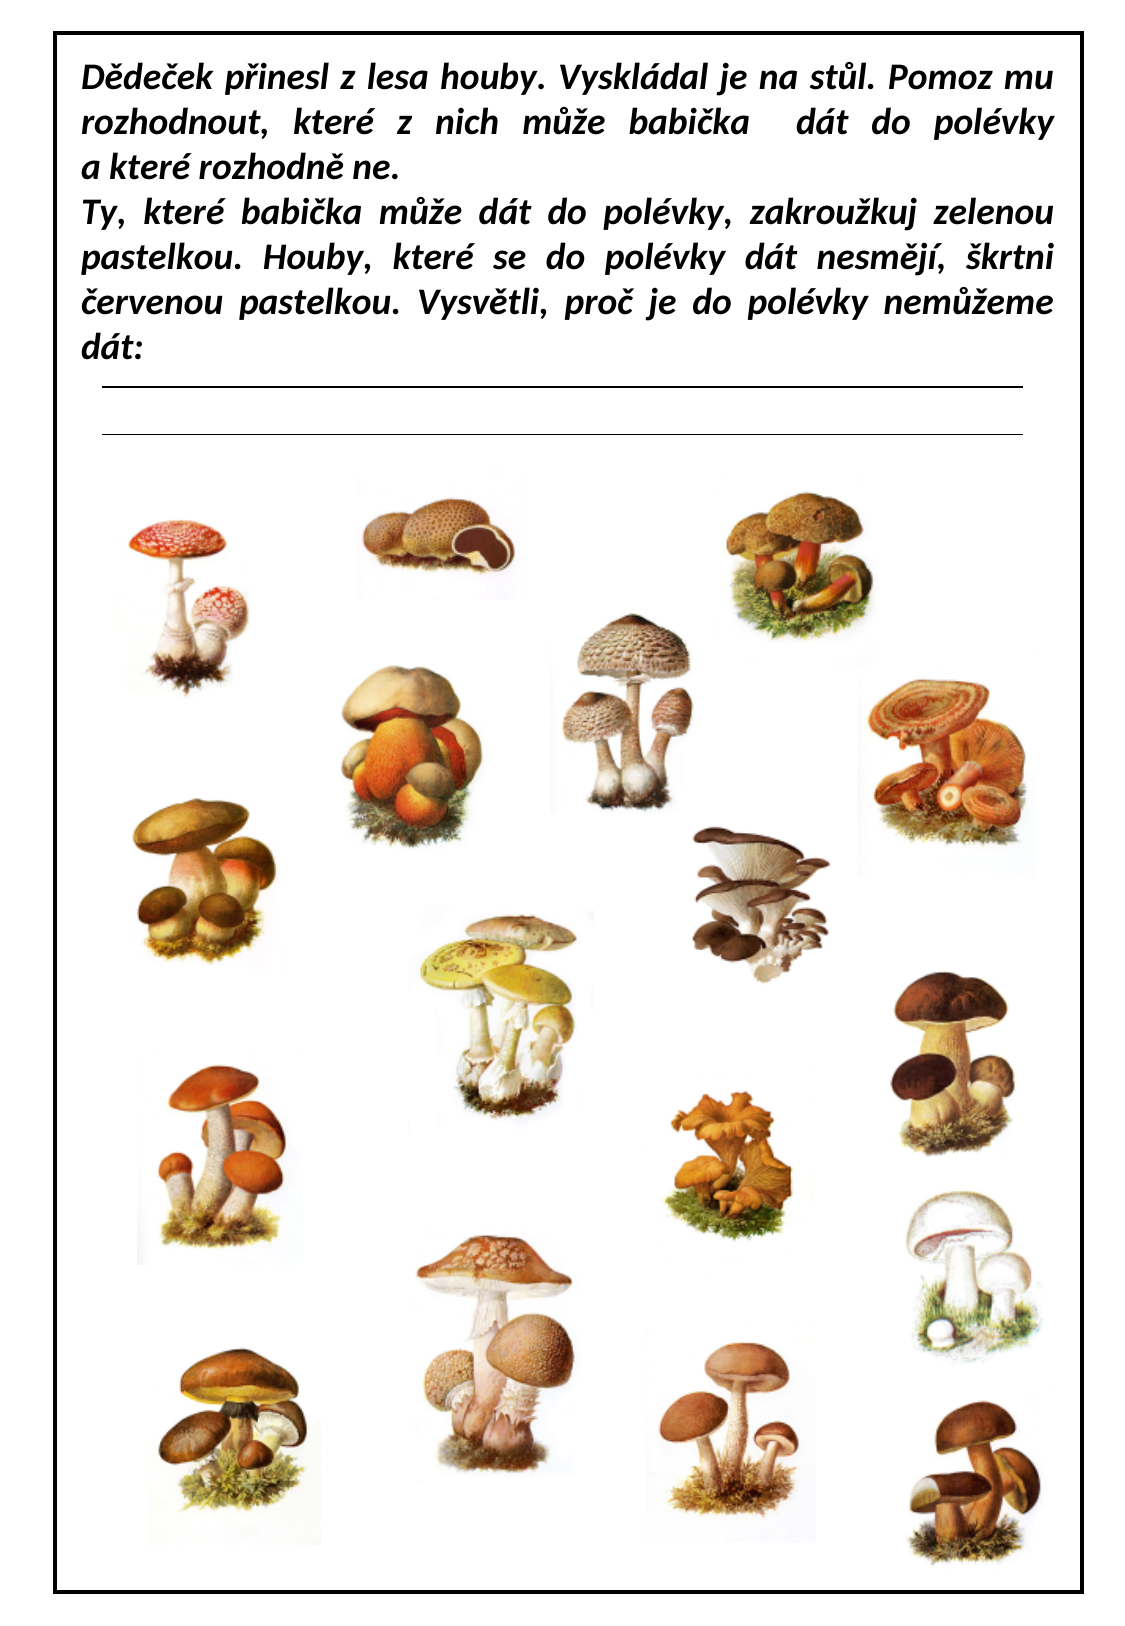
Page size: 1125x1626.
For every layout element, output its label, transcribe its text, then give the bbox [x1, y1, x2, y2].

picture [716, 458, 1035, 878]
picture [397, 1225, 595, 1484]
picture [125, 777, 284, 984]
text_box Dědeček přinesl z lesa houby. Vyskládal je na stůl. Pomoz mu rozhodnout, které z nich může babička dát do polévky a které rozhodně ne. Ty, které babička může dát do polévky, zakroužkuj zelenou pastelkou. Houby, které se do polévky dát nesmějí, škrtni červenou pastelkou. Vysvětli, proč je do polévky nemůžeme dát: [66, 44, 1071, 376]
picture [645, 1320, 816, 1543]
picture [408, 895, 594, 1137]
picture [148, 1320, 321, 1545]
picture [893, 1379, 1053, 1588]
picture [869, 954, 1035, 1171]
picture [137, 1048, 303, 1265]
picture [113, 505, 266, 704]
picture [350, 470, 526, 601]
picture [904, 1190, 1047, 1367]
picture [550, 611, 849, 1024]
picture [326, 647, 494, 866]
picture [645, 1060, 813, 1280]
